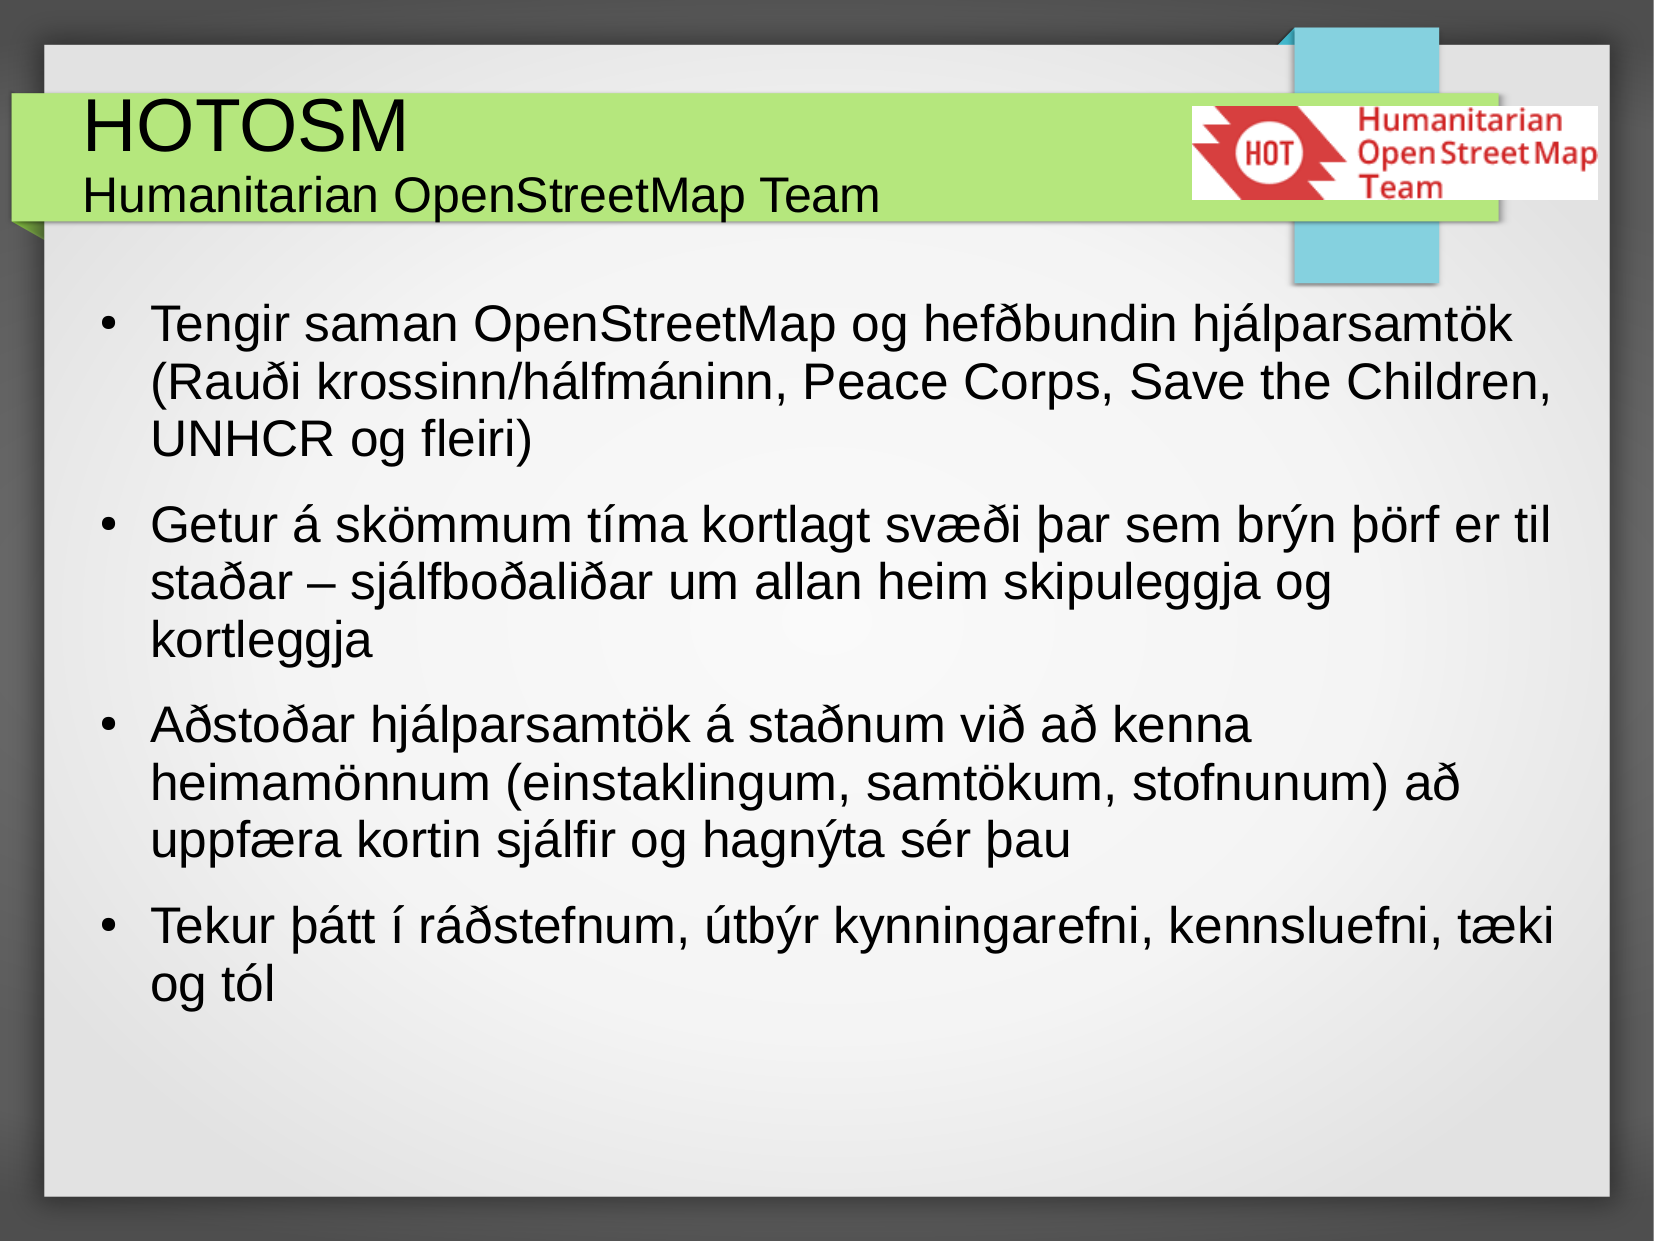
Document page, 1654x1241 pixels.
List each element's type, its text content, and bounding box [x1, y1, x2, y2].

picture [0, 0, 1654, 1241]
list Tengir saman OpenStreetMap og hefðbundin hjálparsamtök (Rauði krossinn/hálfmáninn, Peace Corps, Save the Children, UNHCR og fleiri) Getur á skömmum tíma kortlagt svæði þar sem brýn þörf er til staðar – sjálfboðaliðar um allan heim skipuleggja og kortleggja Aðstoðar hjálparsamtök á staðnum við að kenna heimamönnum (einstaklingum, samtökum, stofnunum) að uppfæra kortin sjálfir og hagnýta sér þau Tekur þátt í ráðstefnum, útbýr kynningarefni, kennsluefni, tæki og tól [82, 295, 1571, 1015]
title HOTOSM Humanitarian OpenStreetMap Team [82, 83, 1264, 224]
